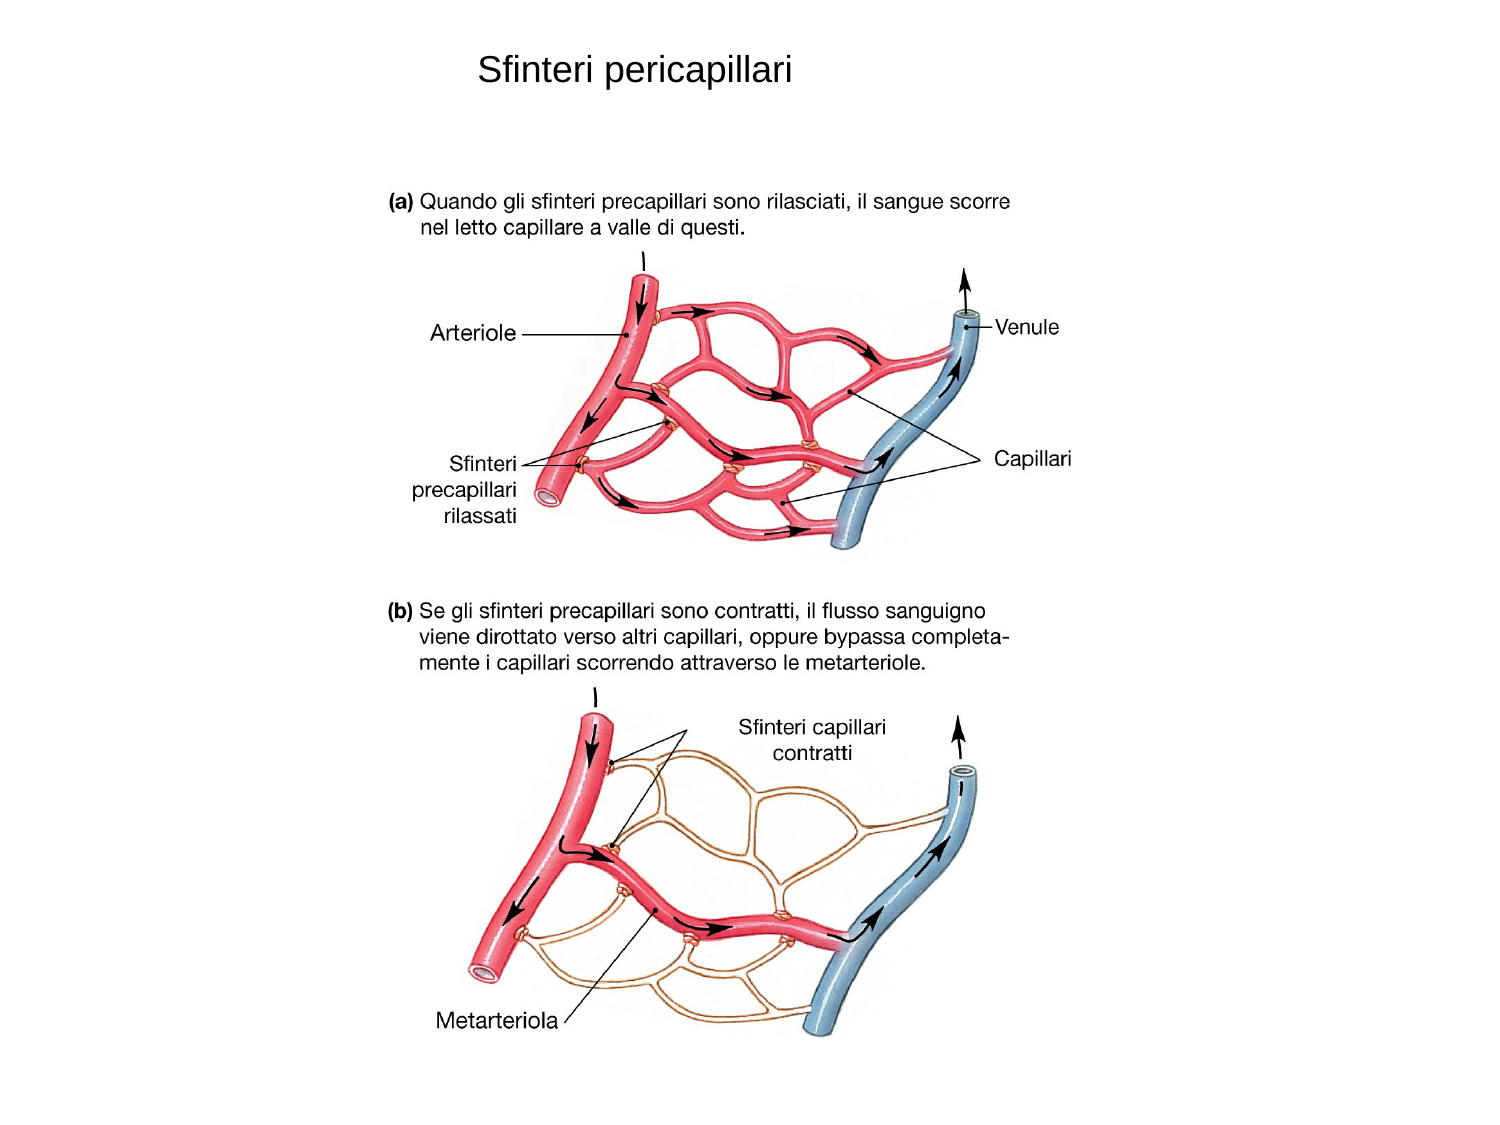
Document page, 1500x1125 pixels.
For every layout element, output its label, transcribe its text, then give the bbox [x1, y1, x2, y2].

text_box Sfinteri pericapillari [462, 37, 975, 98]
picture [387, 187, 1072, 1038]
